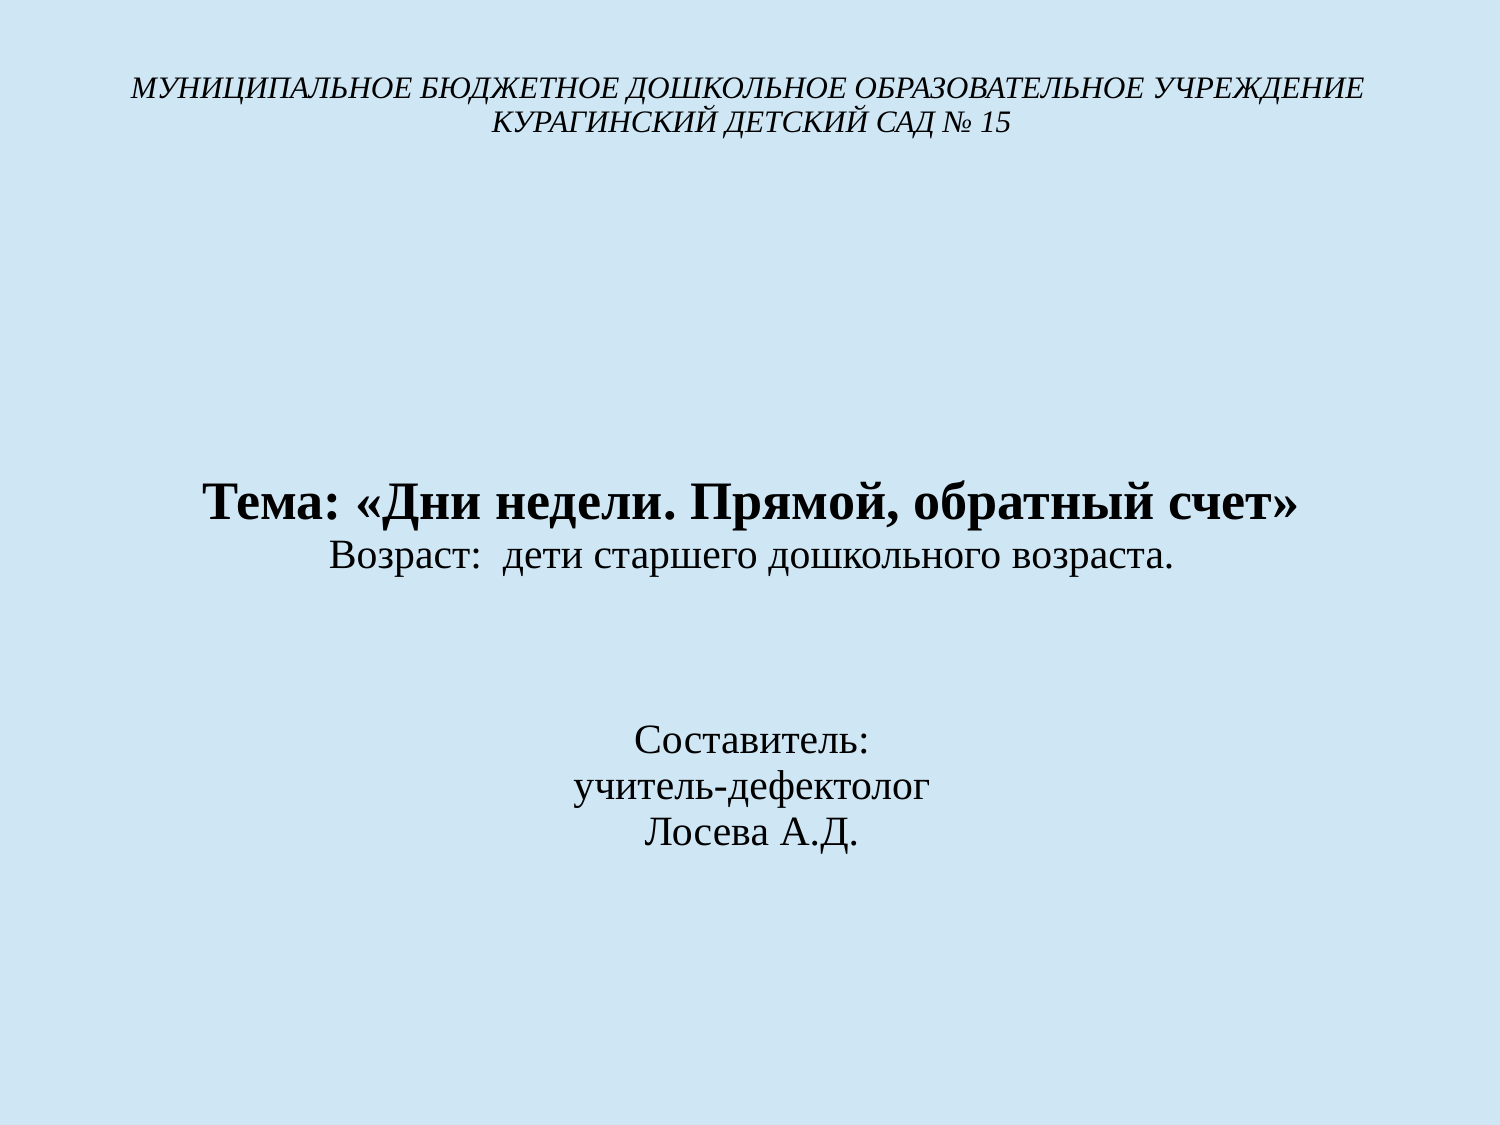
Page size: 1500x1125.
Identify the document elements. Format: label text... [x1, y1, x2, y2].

text_box Тема: «Дни недели. Прямой, обратный счет» Возраст: дети старшего дошкольного возраста. Составитель: учитель-дефектолог Лосева А.Д. [7, 253, 1496, 1073]
text_box МУНИЦИПАЛЬНОЕ БЮДЖЕТНОЕ ДОШКОЛЬНОЕ ОБРАЗОВАТЕЛЬНОЕ УЧРЕЖДЕНИЕ КУРАГИНСКИЙ ДЕТСКИЙ САД № 15 [7, 12, 1496, 220]
